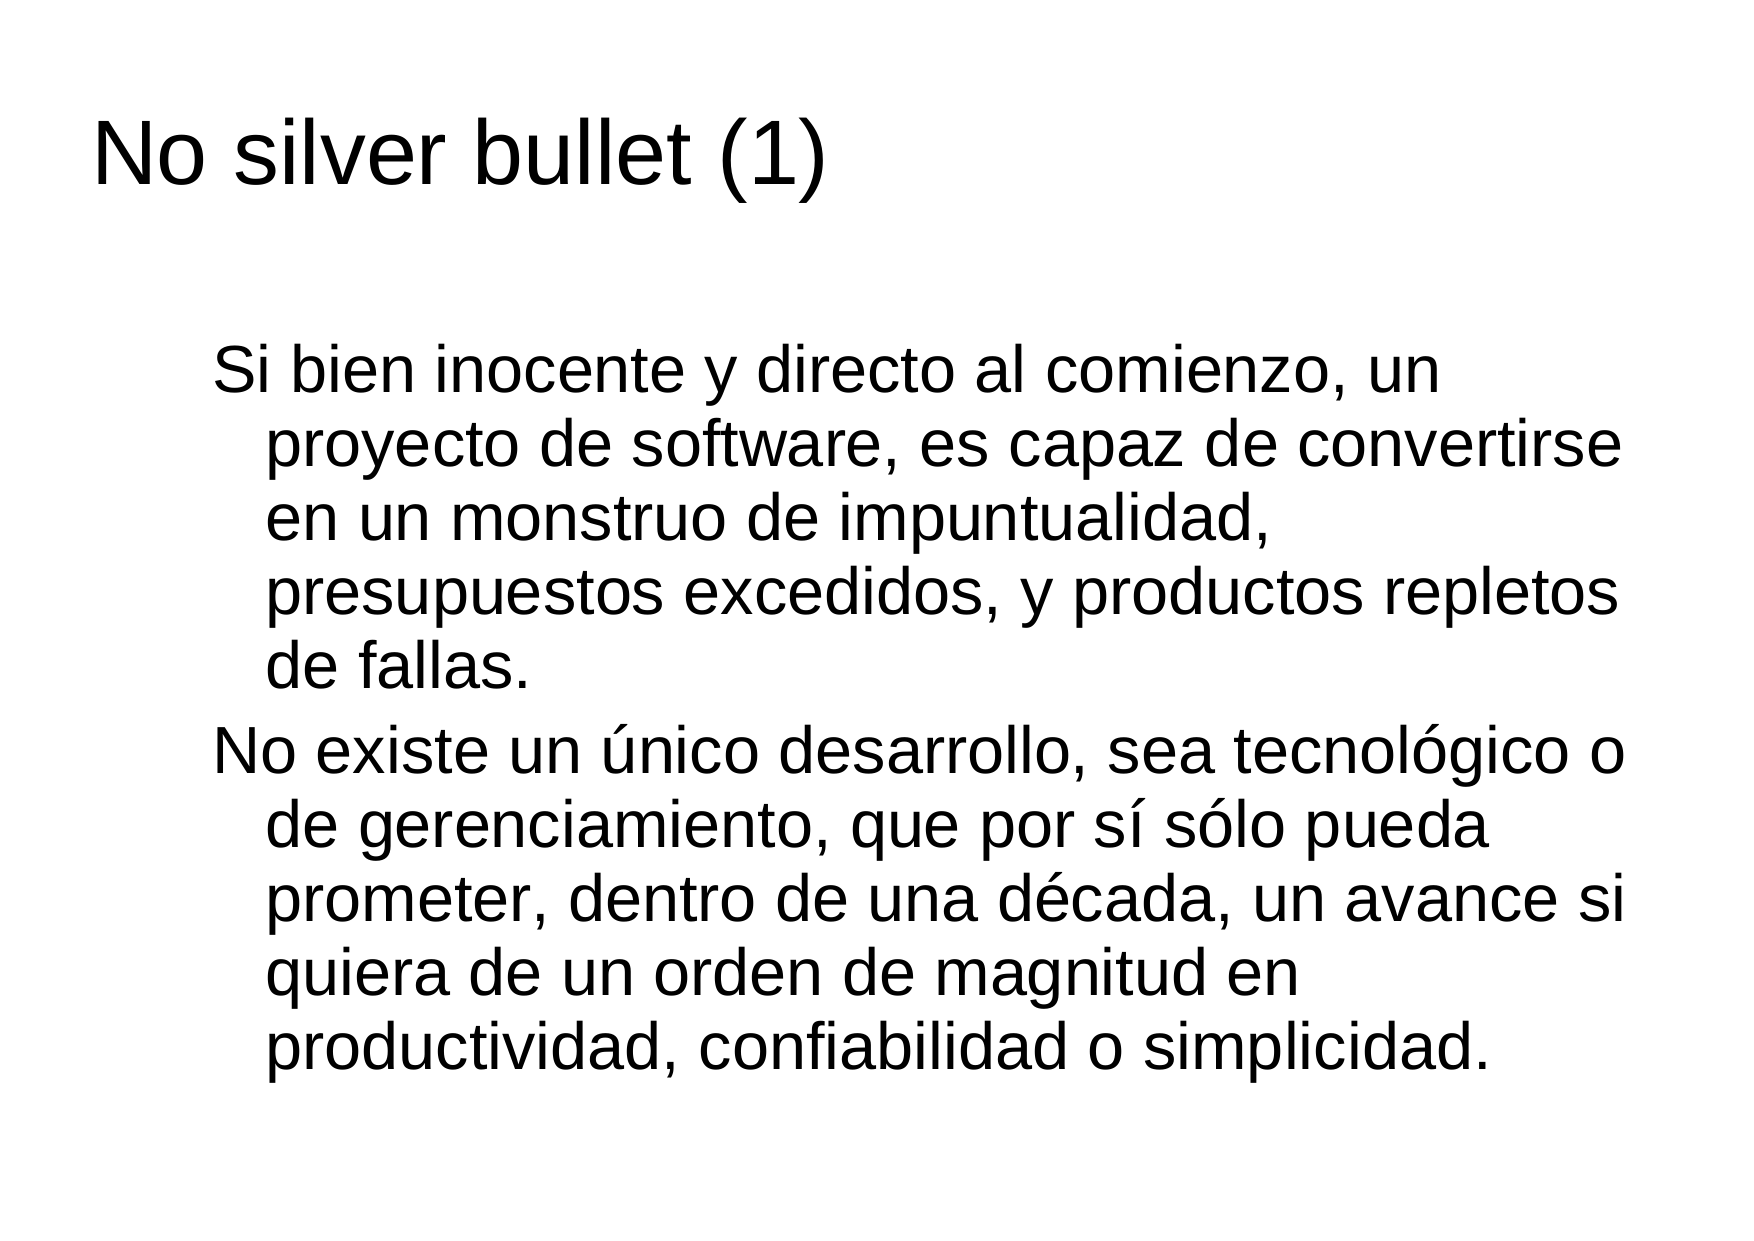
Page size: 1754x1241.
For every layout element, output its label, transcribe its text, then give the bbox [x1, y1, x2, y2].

title No silver bullet (1) [87, 49, 1667, 257]
list Si bien inocente y directo al comienzo, un proyecto de software, es capaz de convertirse en un monstruo de impuntualidad, presupuestos excedidos, y productos repletos de fallas. No existe un único desarrollo, sea tecnológico o de gerenciamiento, que por sí sólo pueda prometer, dentro de una década, un avance si quiera de un orden de magnitud en productividad, confiabilidad o simplicidad. [191, 324, 1690, 1122]
